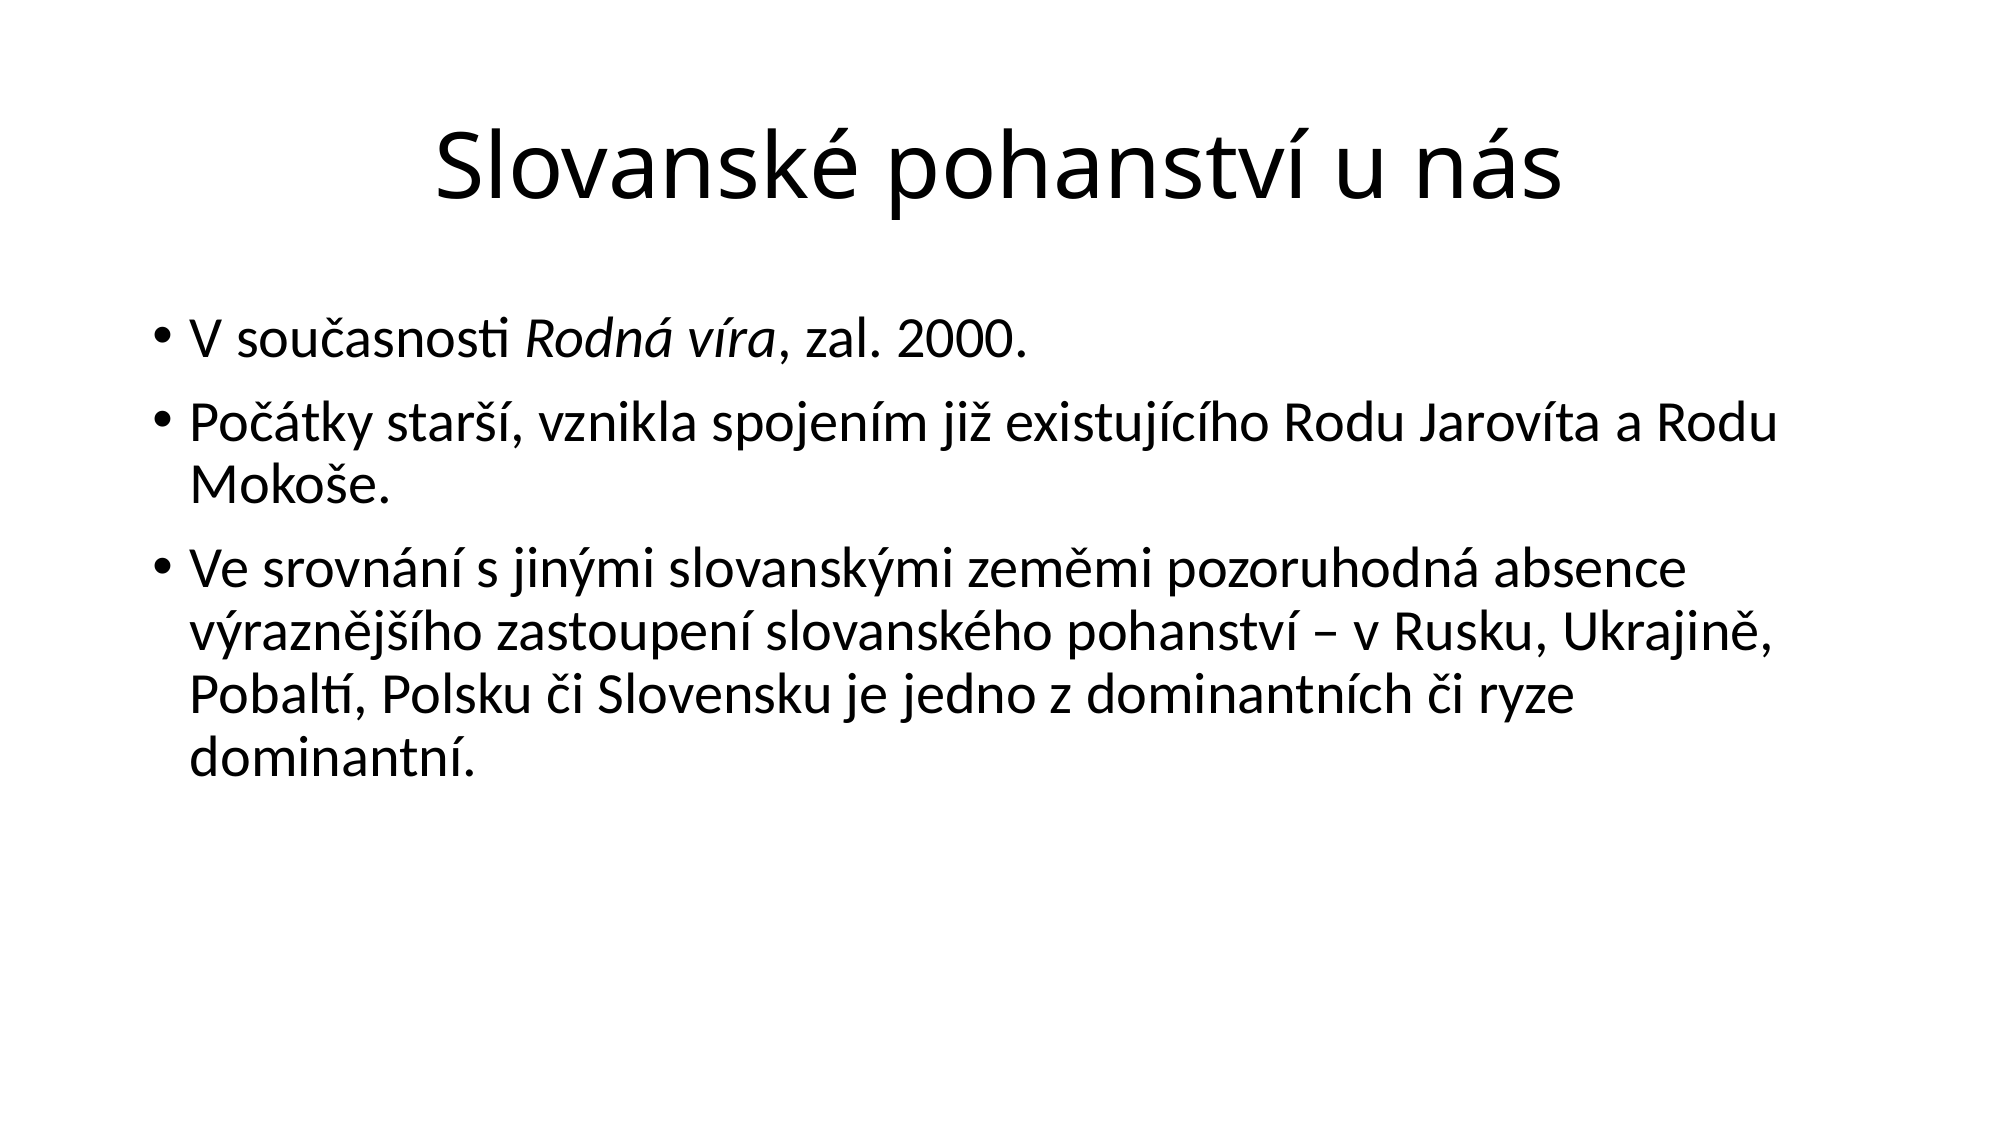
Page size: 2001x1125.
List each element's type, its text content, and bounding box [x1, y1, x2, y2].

list V současnosti Rodná víra, zal. 2000. Počátky starší, vznikla spojením již existujícího Rodu Jarovíta a Rodu Mokoše. Ve srovnání s jinými slovanskými zeměmi pozoruhodná absence výraznějšího zastoupení slovanského pohanství – v Rusku, Ukrajině, Pobaltí, Polsku či Slovensku je jedno z dominantních či ryze dominantní. [137, 299, 1863, 1014]
title Slovanské pohanství u nás [137, 59, 1863, 278]
